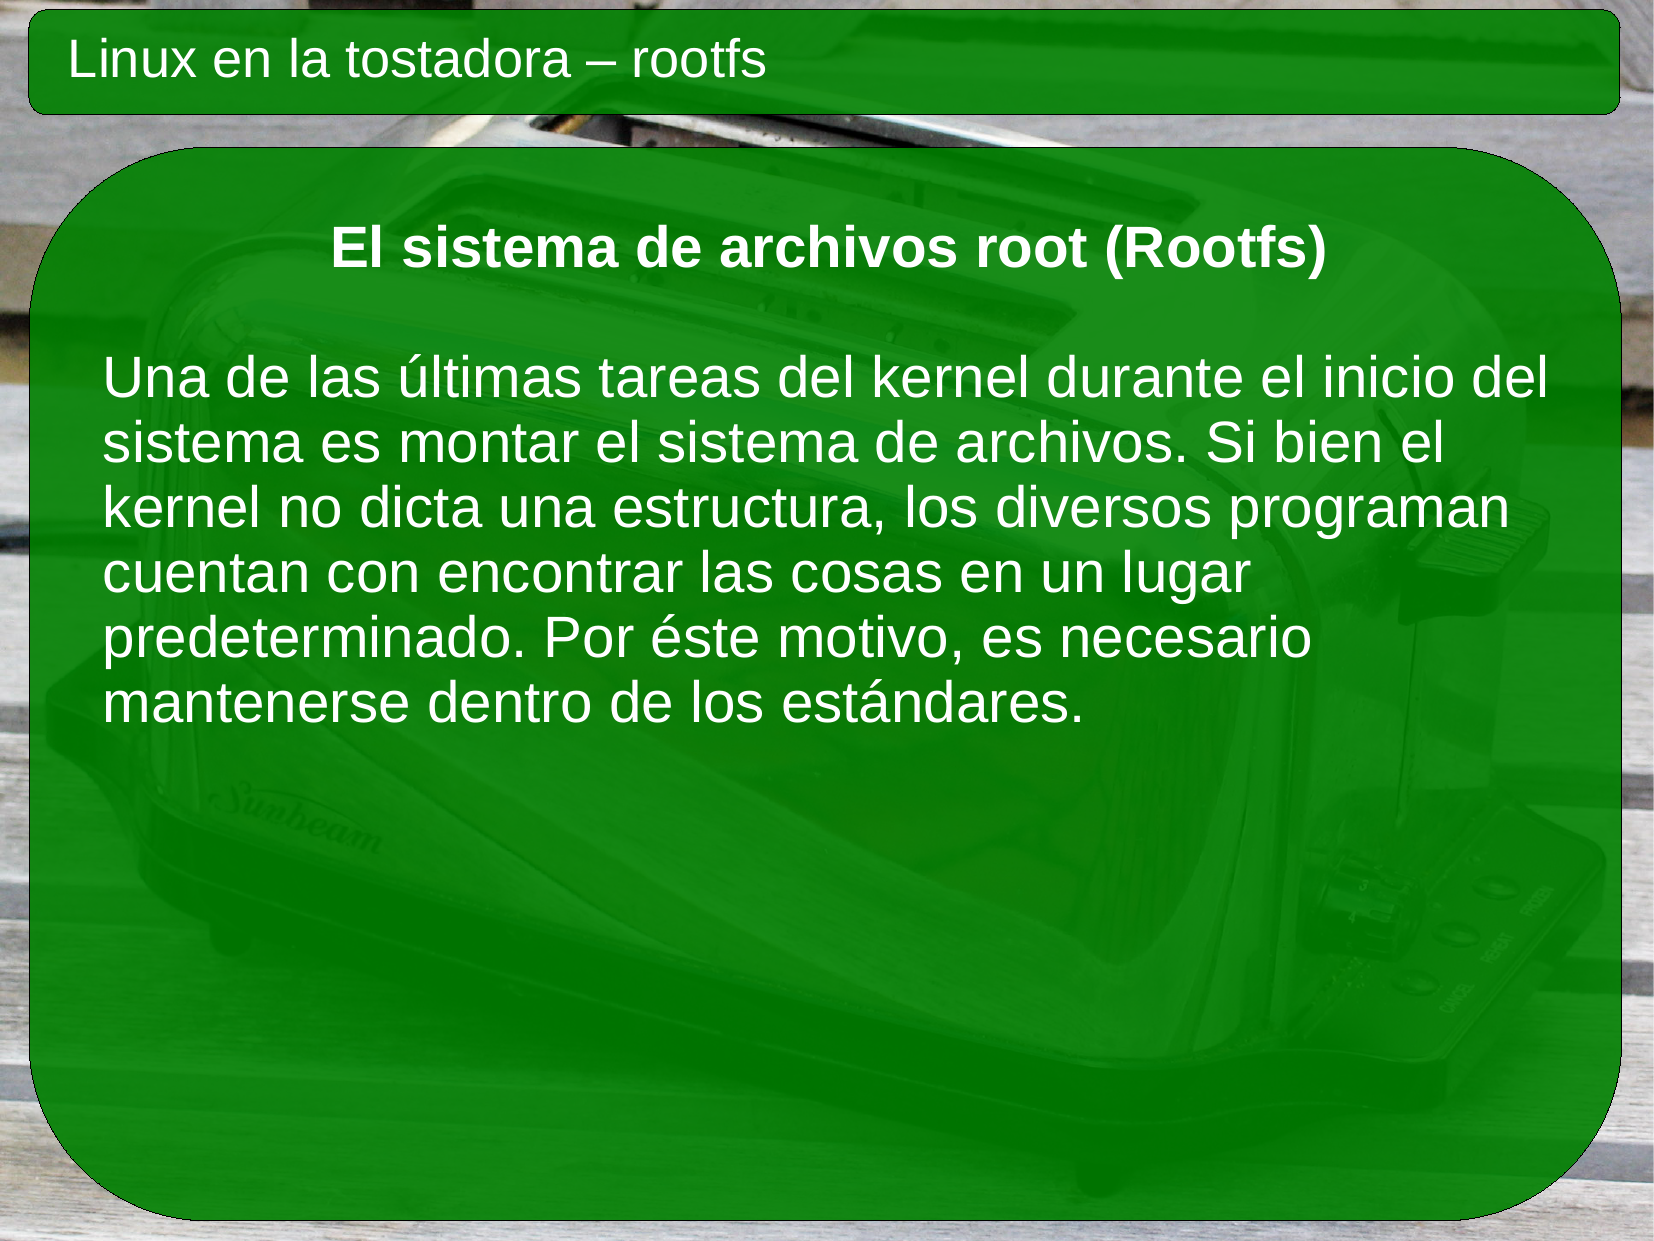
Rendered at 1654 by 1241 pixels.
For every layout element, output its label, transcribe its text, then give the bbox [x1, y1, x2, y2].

text_box [29, 147, 1622, 1221]
text_box Linux en la tostadora – rootfs [53, 20, 1572, 97]
text_box El sistema de archivos root (Rootfs) Una de las últimas tareas del kernel durante el inicio del sistema es montar el sistema de archivos. Si bien el kernel no dicta una estructura, los diversos programan cuentan con encontrar las cosas en un lugar predeterminado. Por éste motivo, es necesario mantenerse dentro de los estándares. [88, 207, 1572, 743]
text_box [28, 9, 1621, 115]
picture [0, 0, 1654, 1241]
